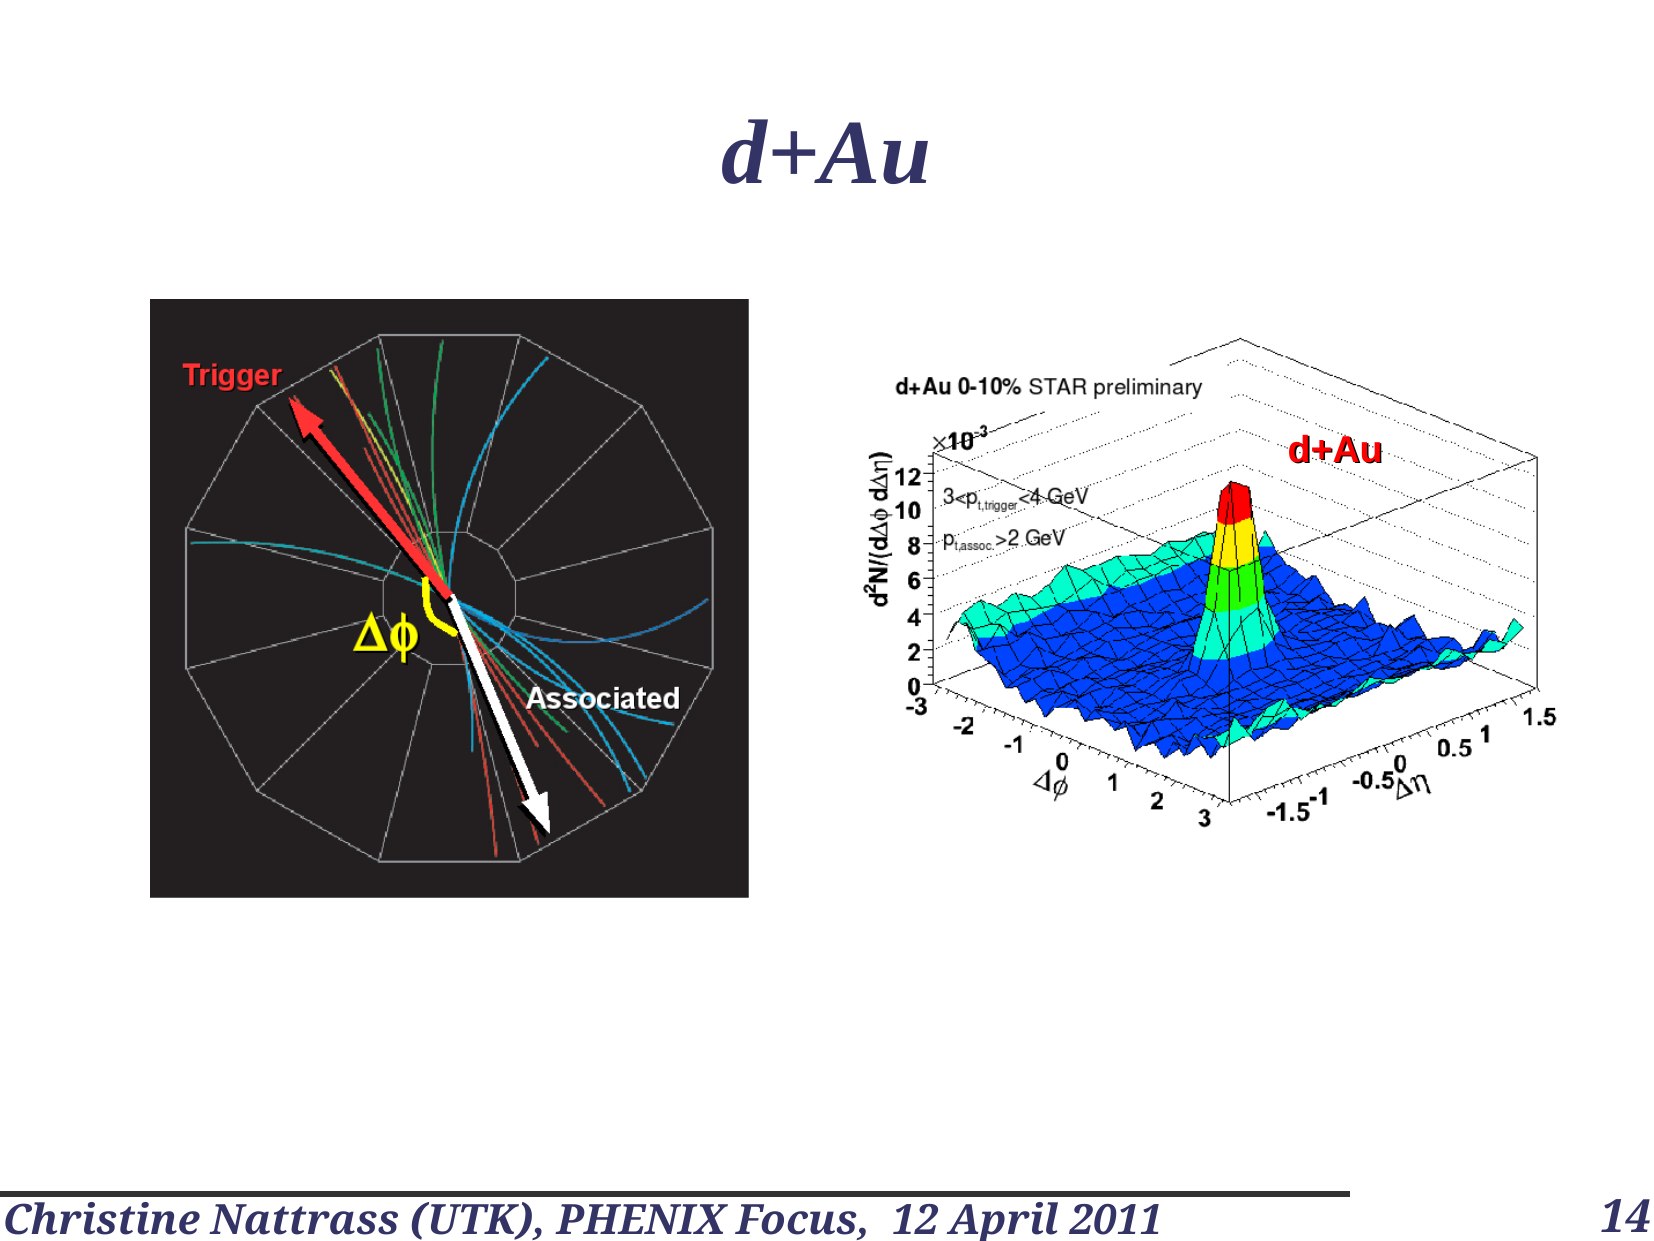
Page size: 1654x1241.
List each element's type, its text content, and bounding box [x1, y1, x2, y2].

text_box [126, 280, 776, 920]
picture [150, 299, 751, 900]
picture [862, 323, 1576, 859]
text_box d+Au [1272, 420, 1461, 480]
title d+Au [82, 49, 1571, 257]
